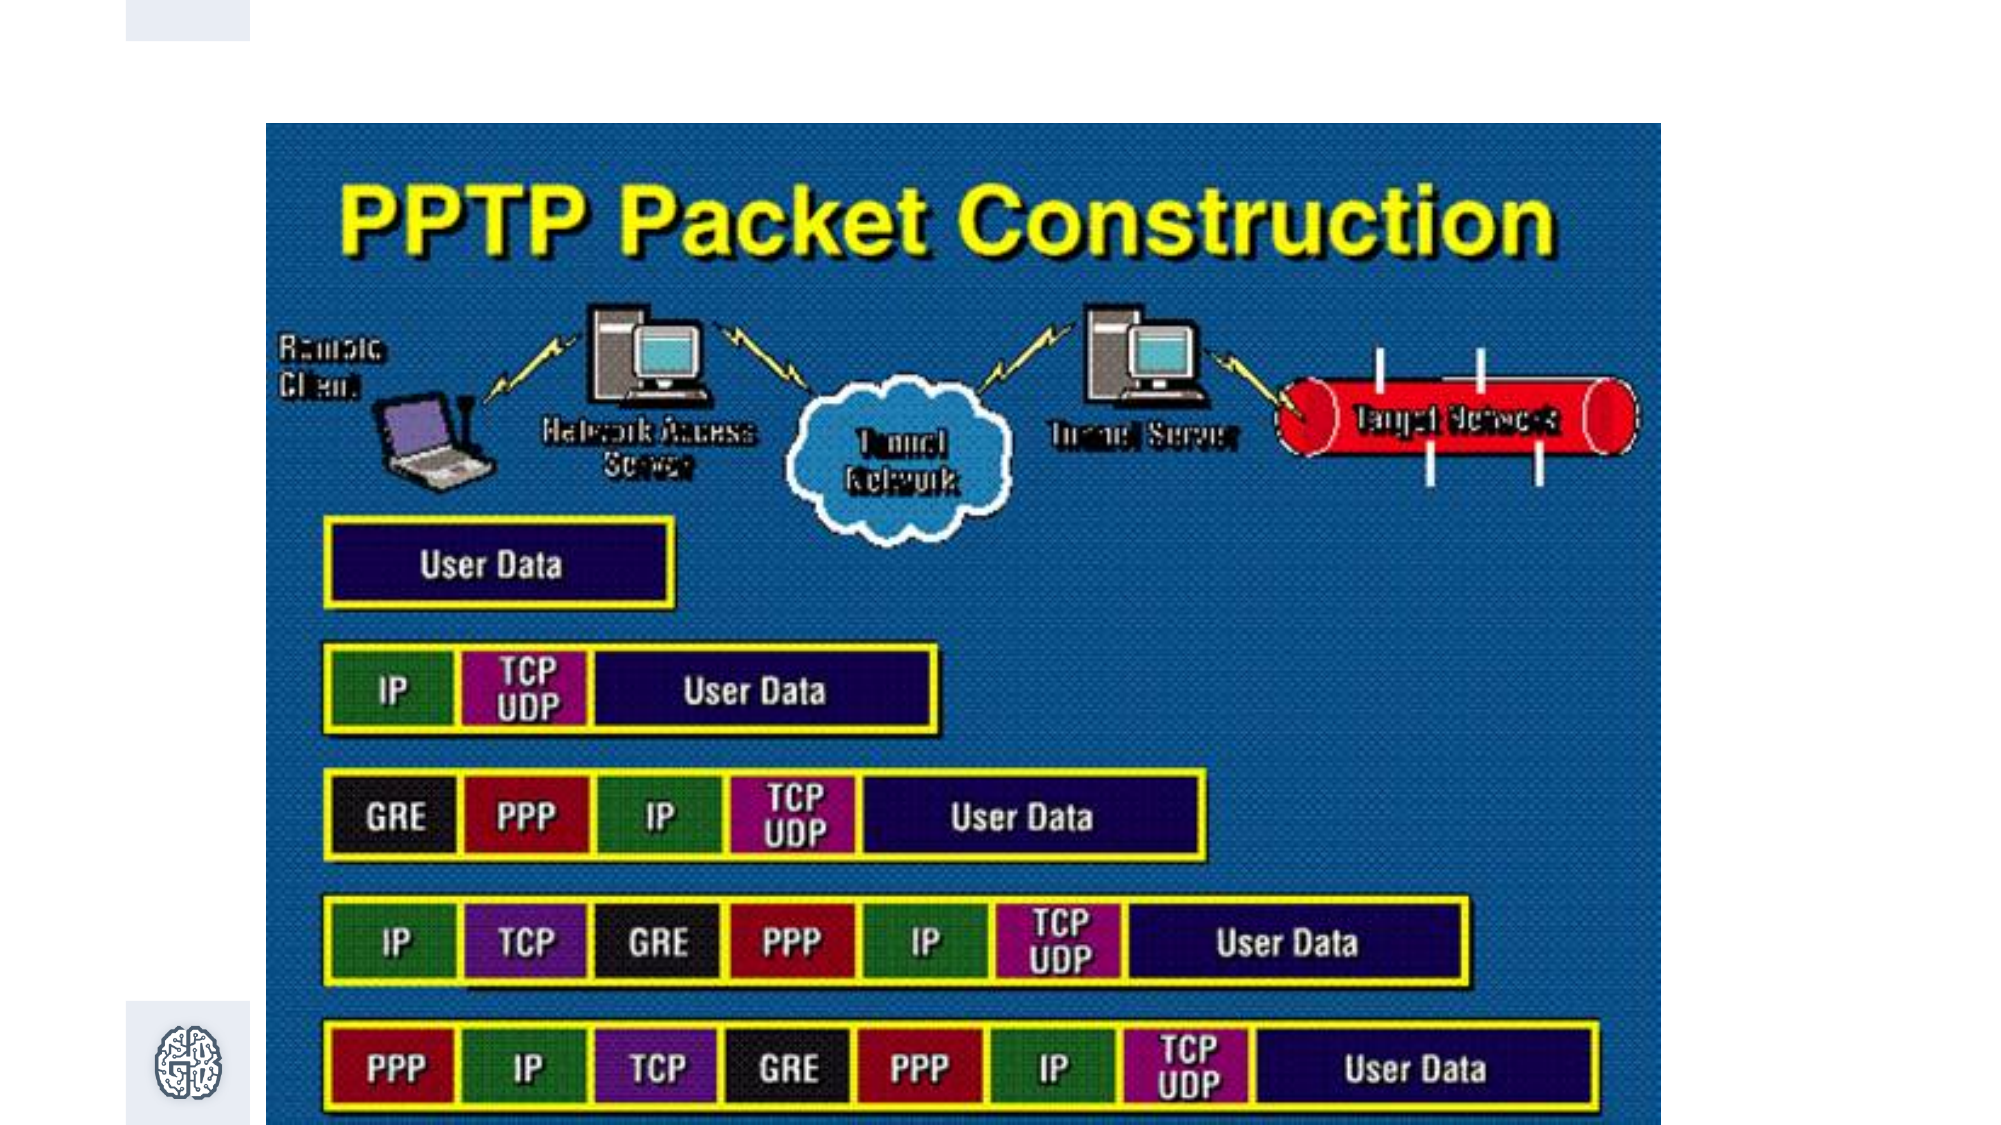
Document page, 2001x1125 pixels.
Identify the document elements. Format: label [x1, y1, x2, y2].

picture [266, 123, 1661, 1125]
picture [144, 1016, 232, 1110]
